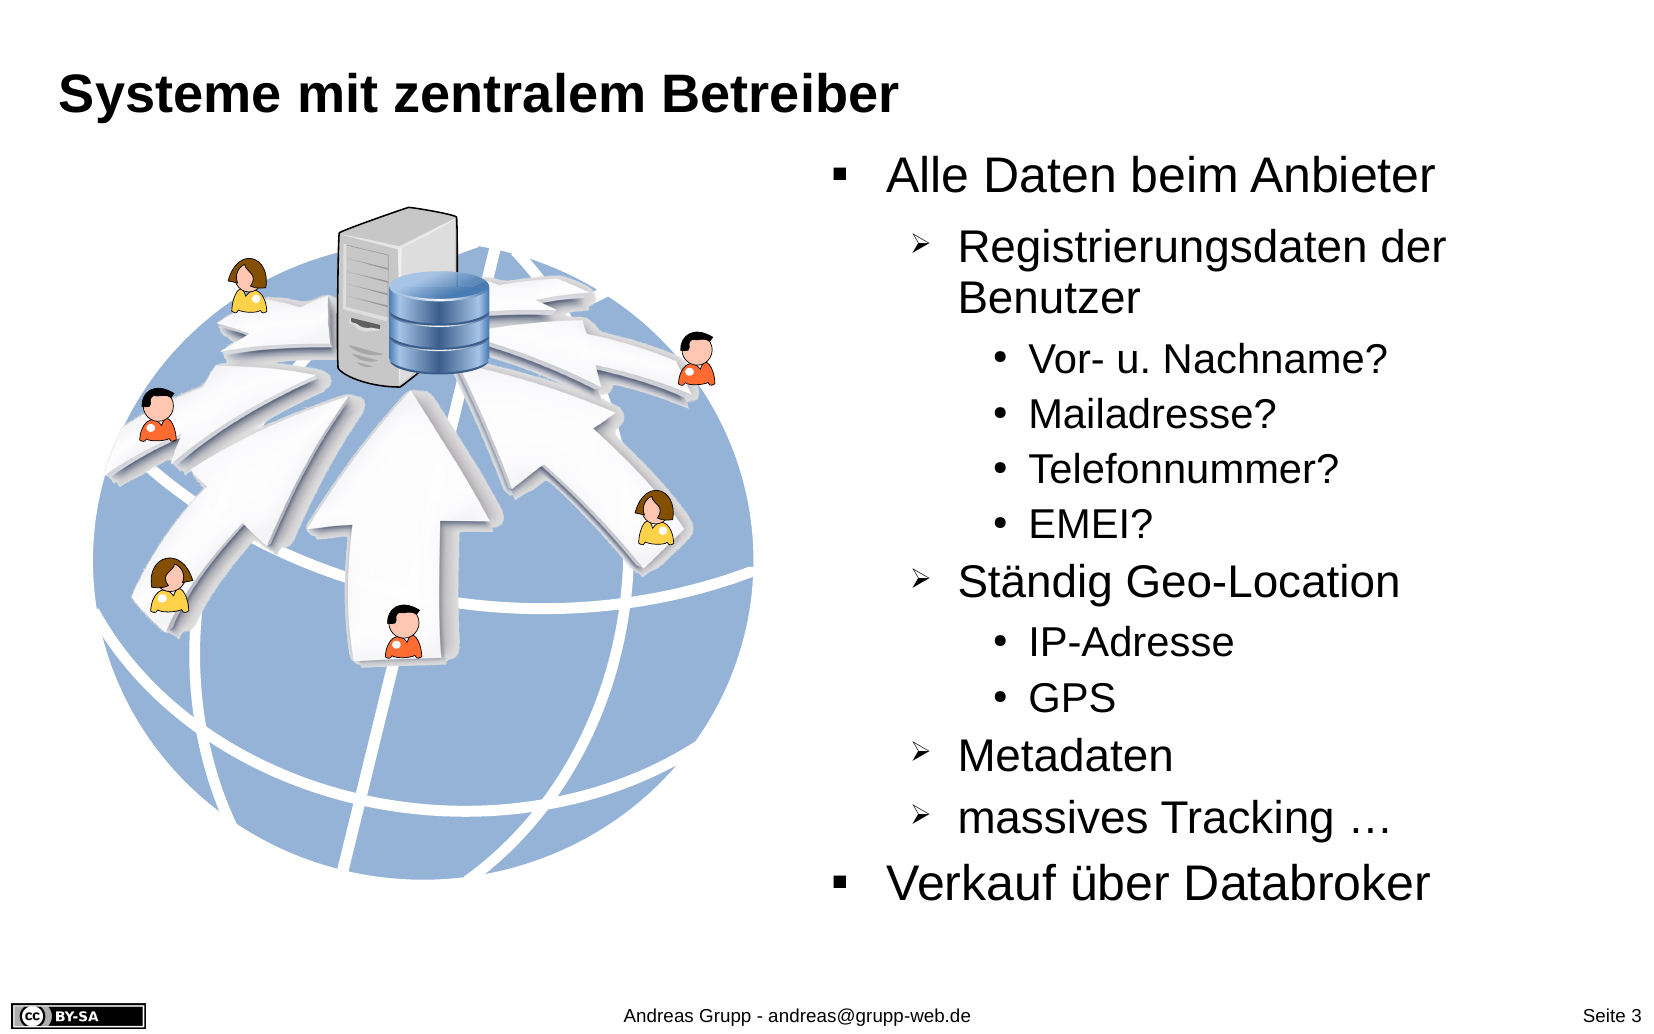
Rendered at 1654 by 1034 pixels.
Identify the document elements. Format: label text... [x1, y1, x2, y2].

picture [11, 1003, 146, 1029]
title Systeme mit zentralem Betreiber [59, 24, 1625, 165]
picture [88, 206, 768, 886]
list Alle Daten beim Anbieter Registrierungsdaten der Benutzer Vor- u. Nachname? Mailadresse? Telefonnummer? EMEI? Ständig Geo-Location IP-Adresse GPS Metadaten massives Tracking … Verkauf über Databroker [815, 147, 1625, 927]
